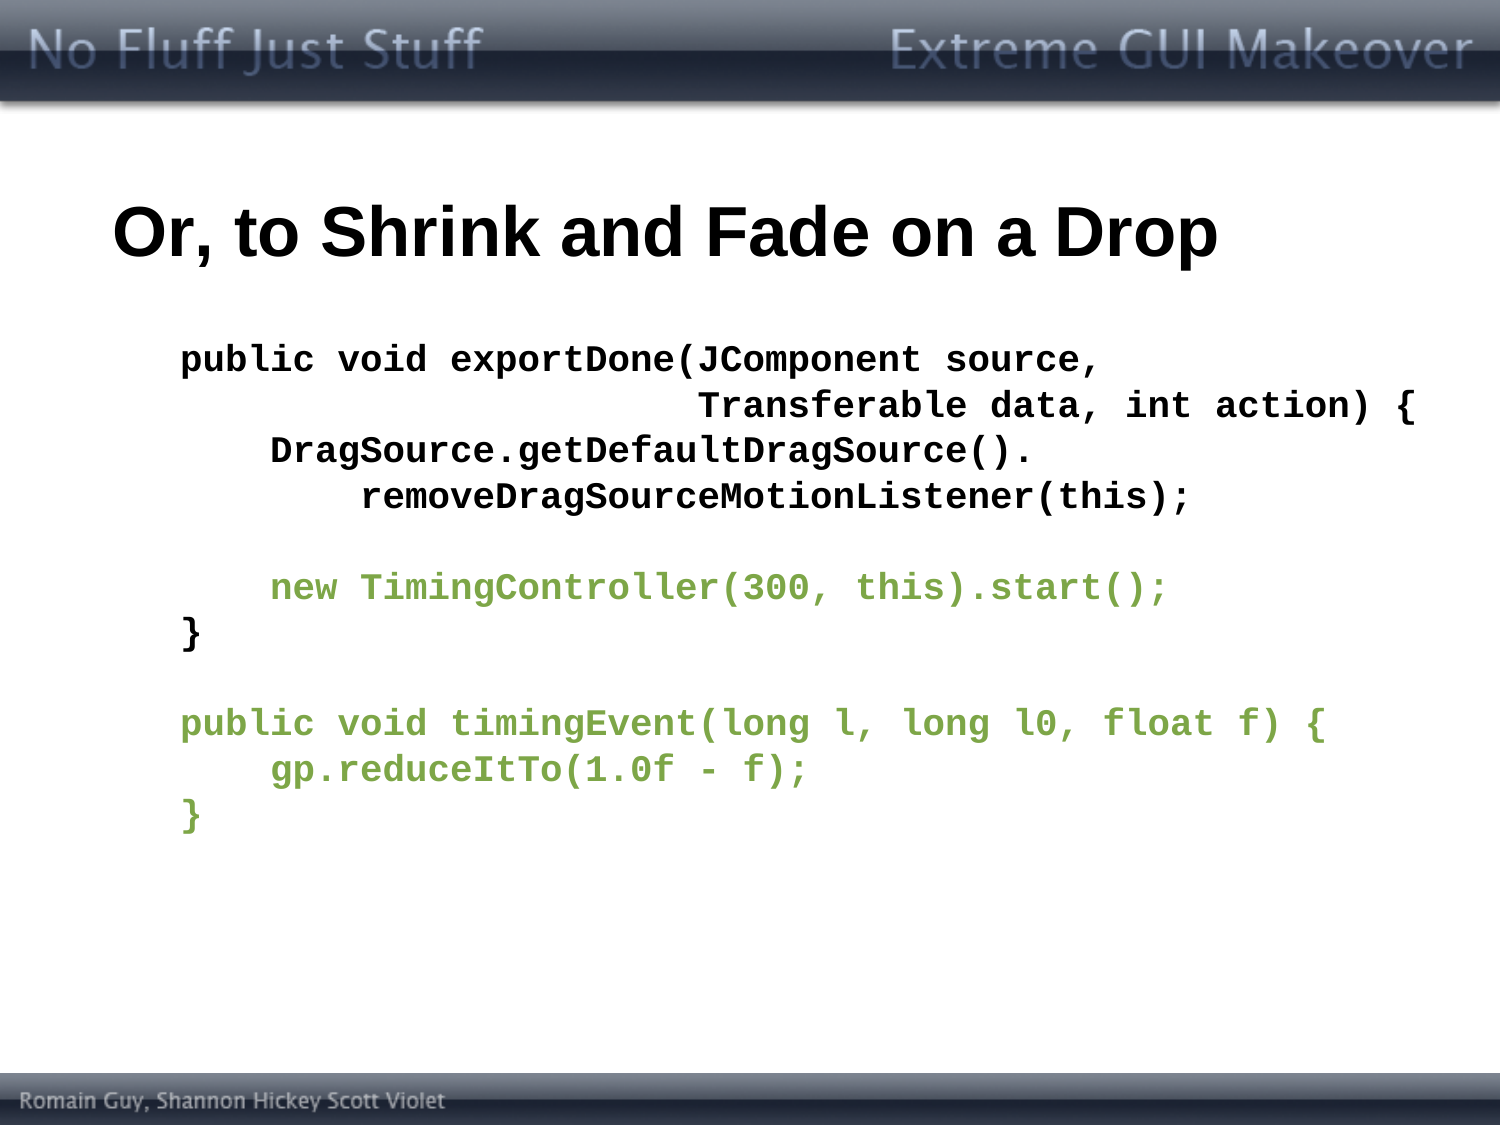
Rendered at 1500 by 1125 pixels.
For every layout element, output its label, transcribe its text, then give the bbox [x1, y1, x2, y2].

text_box public void exportDone(JComponent source, Transferable data, int action) { DragSource.getDefaultDragSource(). removeDragSourceMotionListener(this); new TimingController(300, this).start(); } public void timingEvent(long l, long l0, float f) { gp.reduceItTo(1.0f - f); } [112, 337, 1463, 1023]
picture [0, 1073, 1500, 1125]
title Or, to Shrink and Fade on a Drop [112, 119, 1417, 271]
picture [0, 0, 1500, 114]
